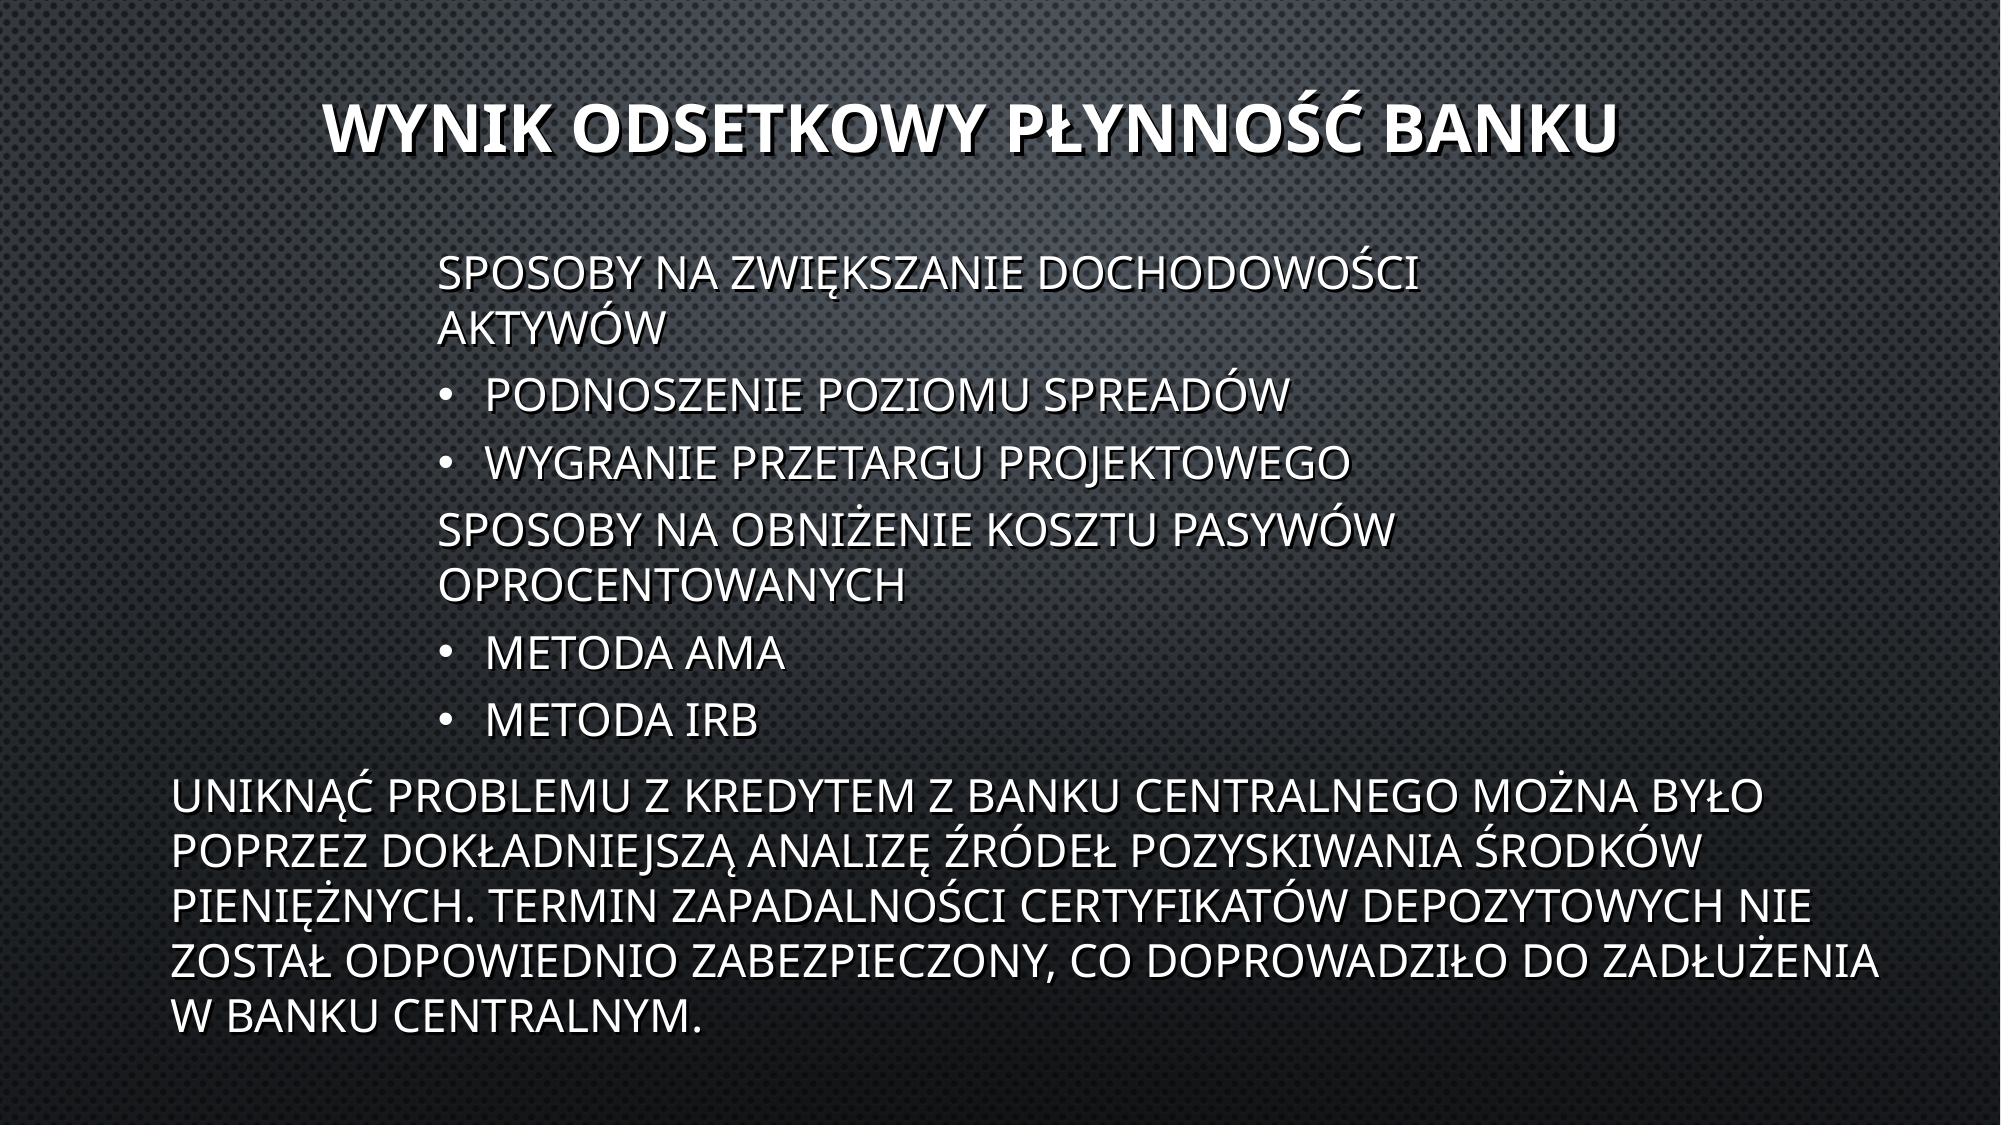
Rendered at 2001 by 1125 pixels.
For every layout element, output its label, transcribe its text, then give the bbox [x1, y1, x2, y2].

list Uniknąć problemu z kredytem z banku centralnego można było poprzez dokładniejszą analizę źródeł pozyskiwania środków pieniężnych. Termin zapadalności certyfikatów depozytowych nie został odpowiednio zabezpieczony, co doprowadziło do zadłużenia w banku centralnym. [155, 654, 1901, 1125]
list Sposoby na zwiększanie dochodowości aktywów Podnoszenie poziomu spreadów Wygranie przetargu projektowego Sposoby na obniżenie kosztu pasywów oprocentowanych Metoda AMA Metoda IRB [422, 206, 1634, 654]
title Wynik odsetkowy Płynność banku [307, 45, 1933, 207]
